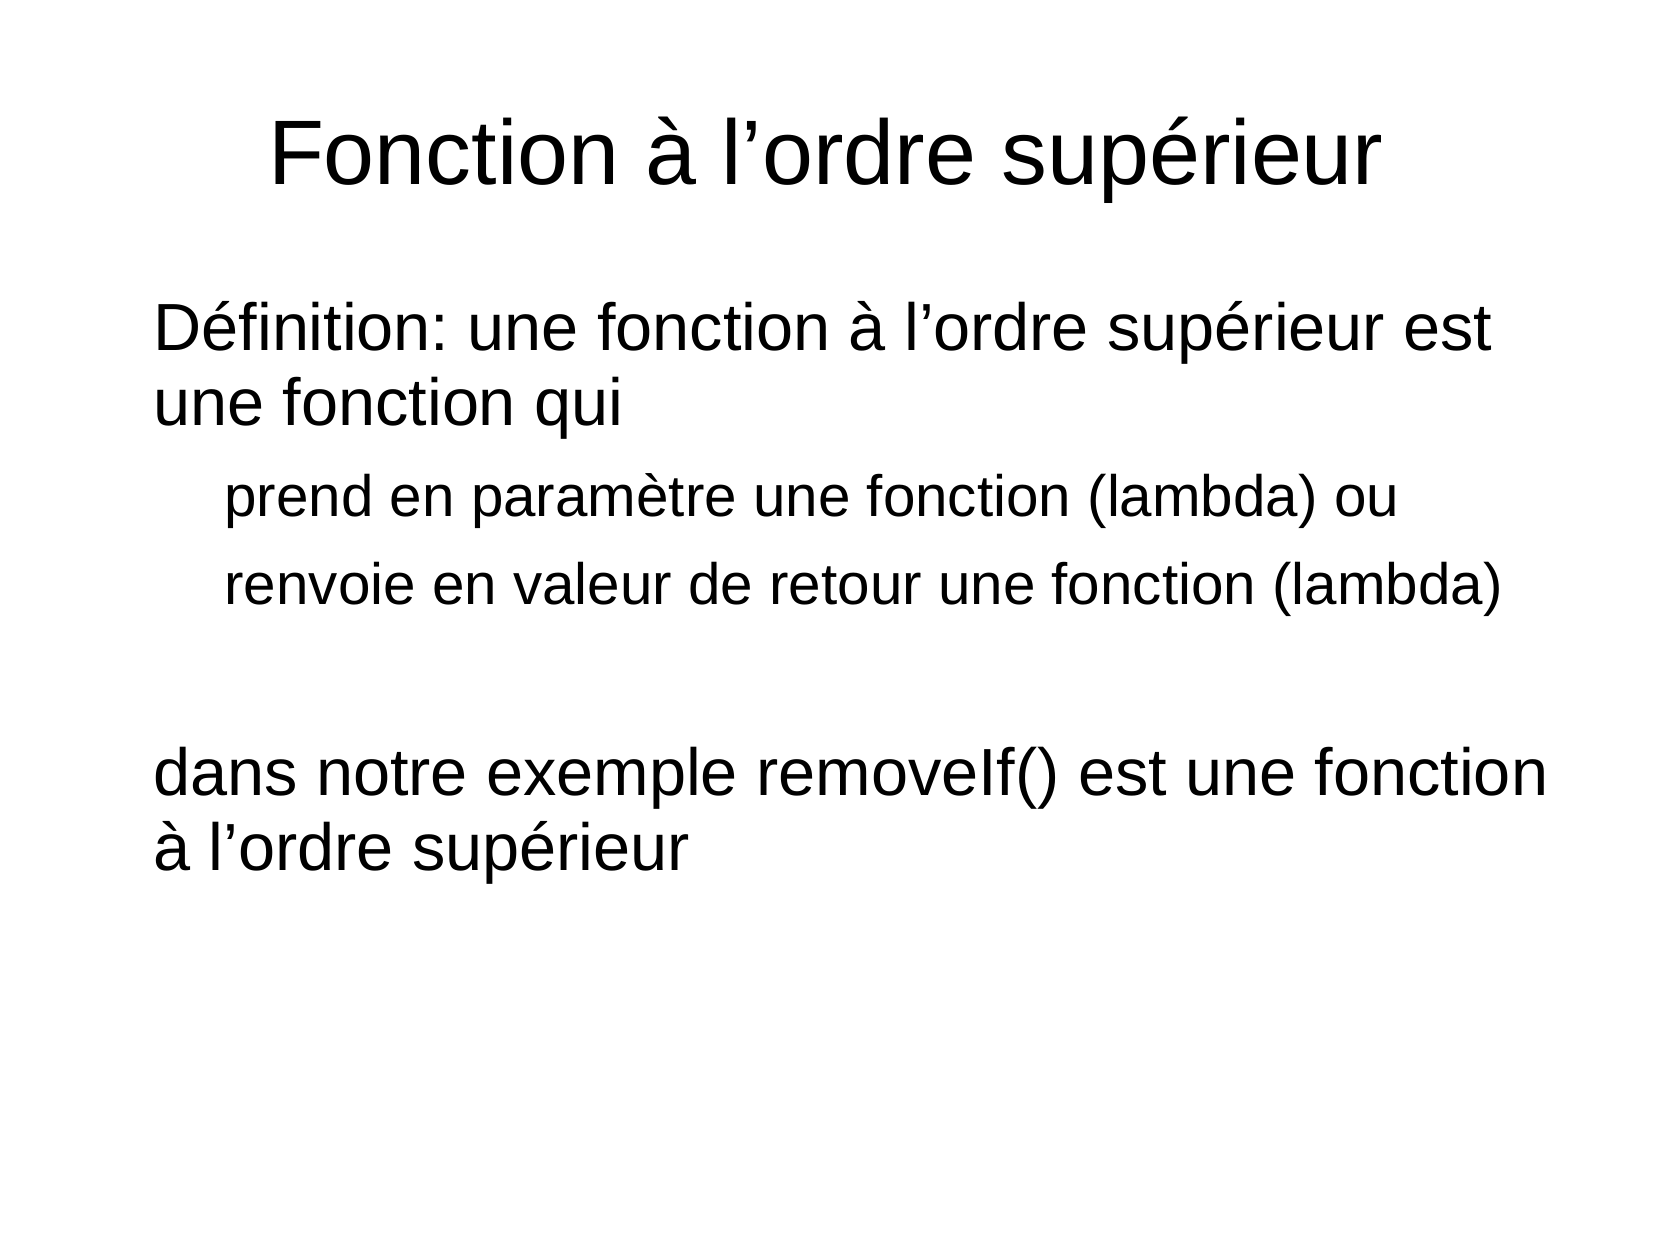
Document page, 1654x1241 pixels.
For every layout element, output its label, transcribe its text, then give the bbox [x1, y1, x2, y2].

title Fonction à l’ordre supérieur [82, 49, 1571, 257]
list Définition: une fonction à l’ordre supérieur est une fonction qui prend en paramètre une fonction (lambda) ou renvoie en valeur de retour une fonction (lambda) dans notre exemple removeIf() est une fonction à l’ordre supérieur [82, 290, 1571, 1010]
